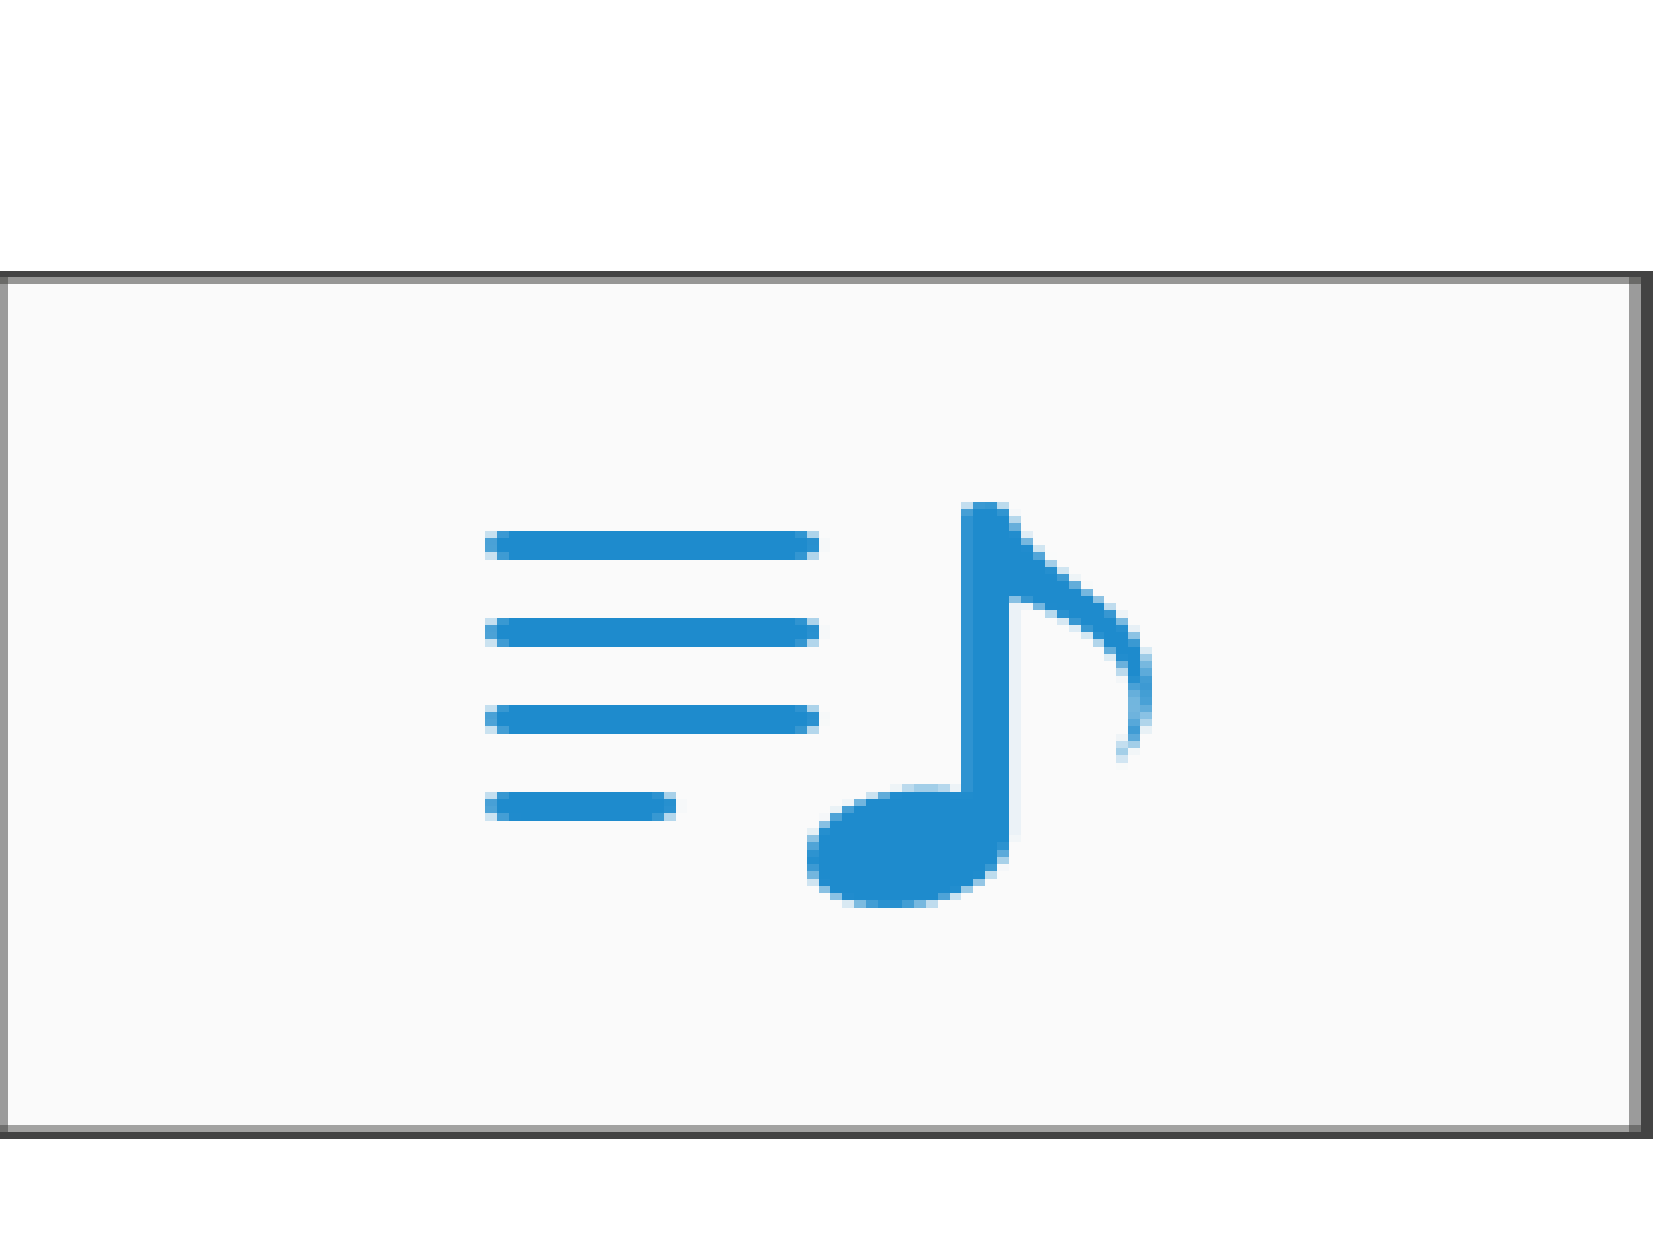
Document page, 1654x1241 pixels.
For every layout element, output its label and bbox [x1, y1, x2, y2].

text_box [0, 270, 1654, 1141]
